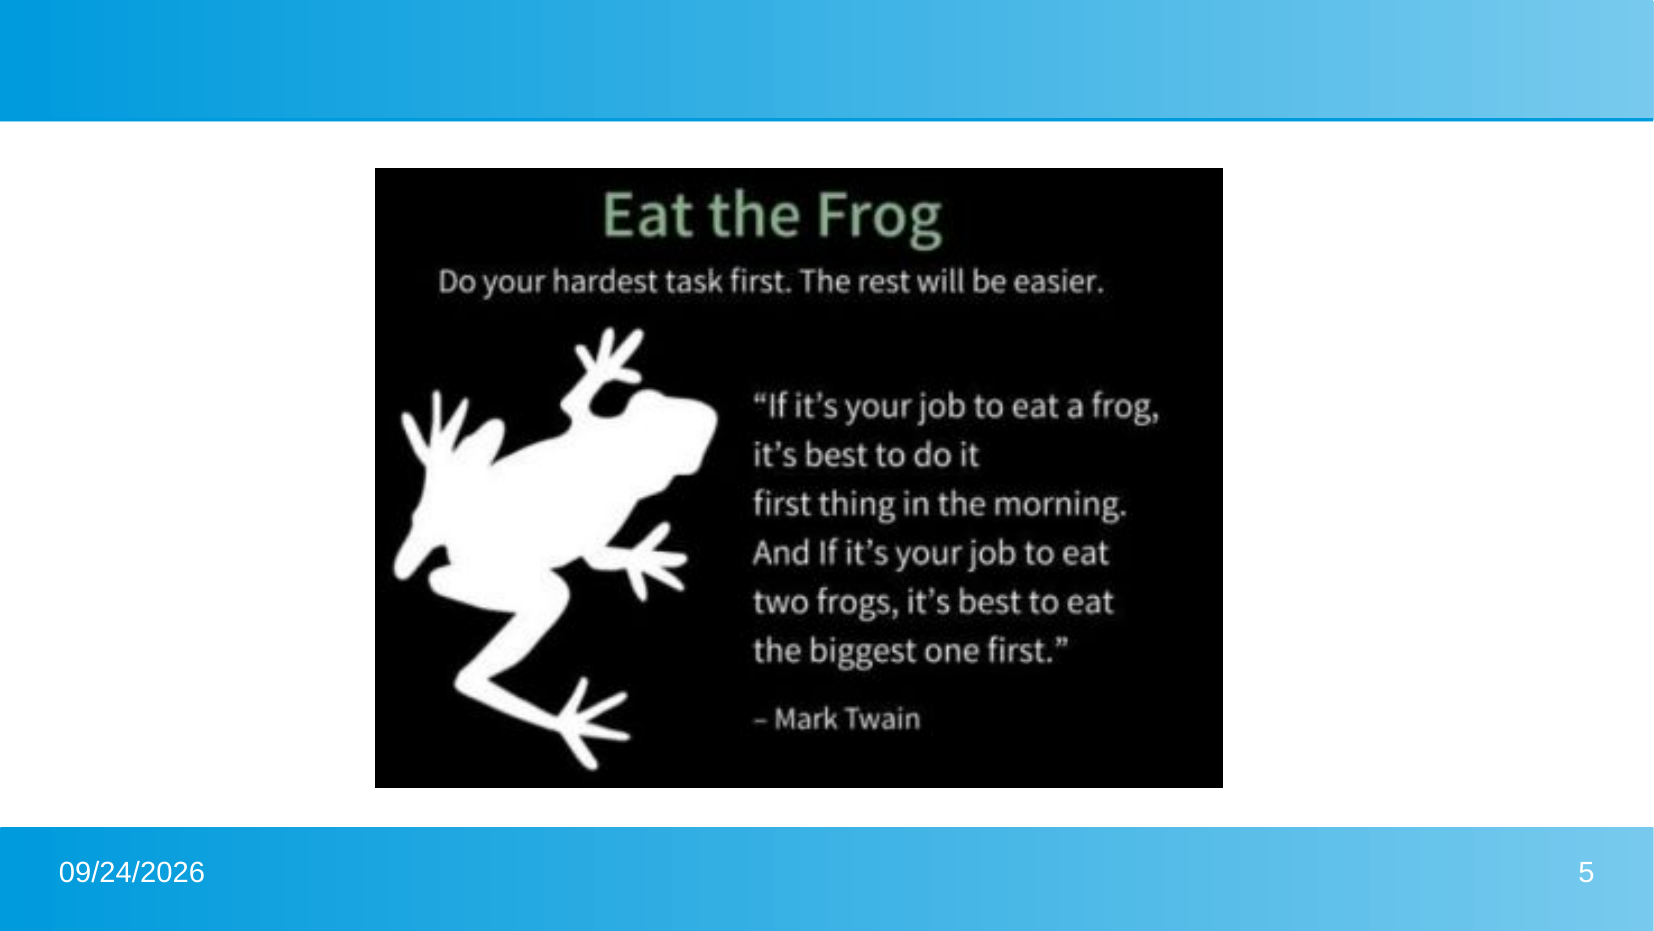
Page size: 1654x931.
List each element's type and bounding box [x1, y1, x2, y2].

picture [375, 168, 1223, 788]
